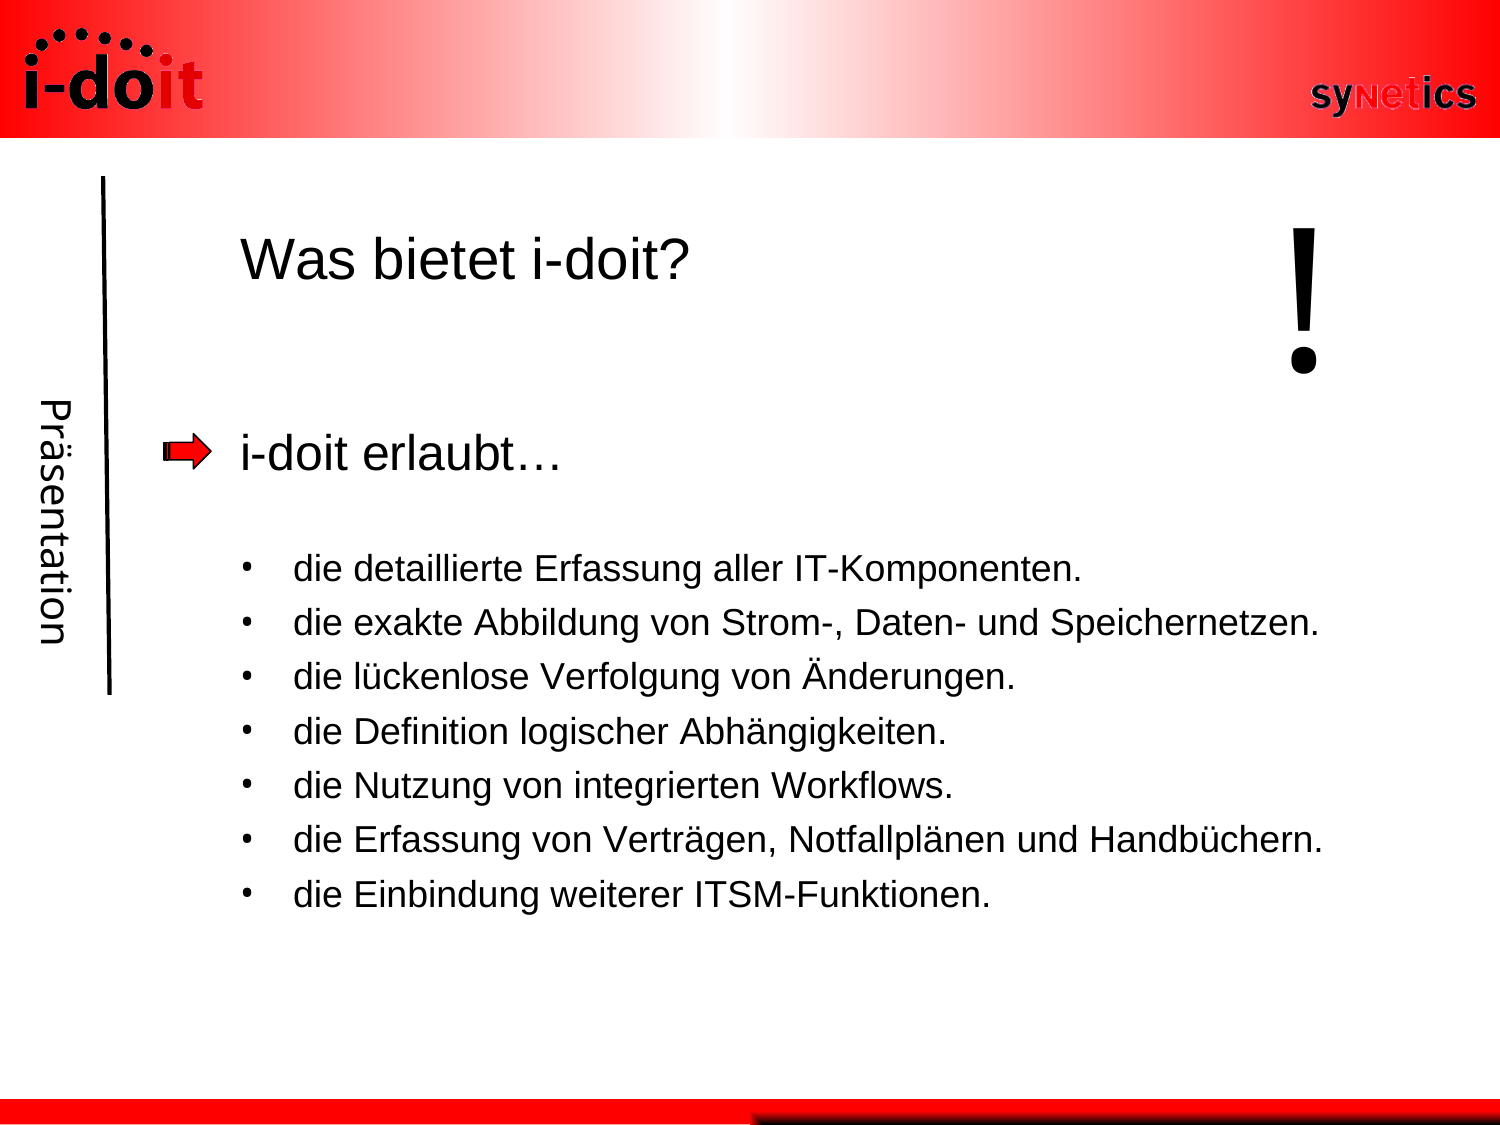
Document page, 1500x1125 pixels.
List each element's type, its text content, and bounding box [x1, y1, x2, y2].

text_box [164, 433, 212, 469]
text_box Was bietet i-doit? [225, 162, 1426, 351]
picture [1311, 75, 1476, 119]
text_box i-doit erlaubt… die detaillierte Erfassung aller IT-Komponenten. die exakte Abbildung von Strom-, Daten- und Speichernetzen. die lückenlose Verfolgung von Änderungen. die Definition logischer Abhängigkeiten. die Nutzung von integrierten Workflows. die Erfassung von Verträgen, Notfallplänen und Handbüchern. die Einbindung weiterer ITSM-Funktionen. [225, 412, 1426, 1001]
picture [5, 11, 254, 126]
text_box ! [1262, 163, 1347, 420]
